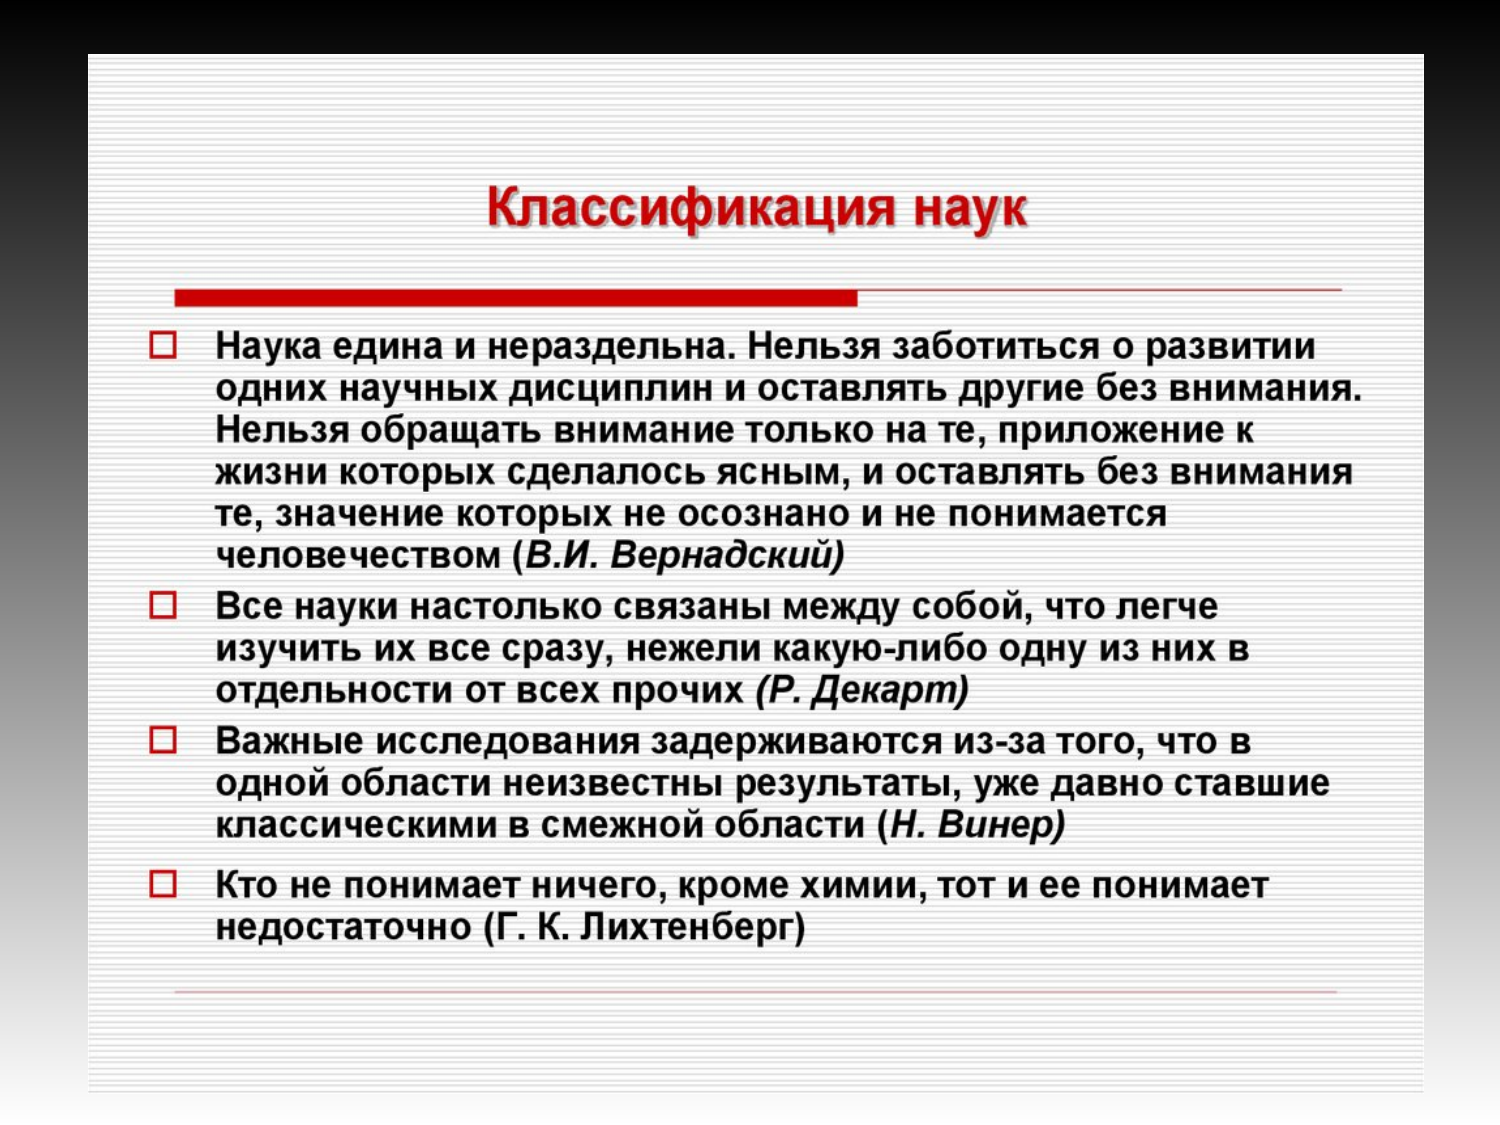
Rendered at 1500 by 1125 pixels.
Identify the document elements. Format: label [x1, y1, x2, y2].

picture [88, 54, 1424, 1094]
title [75, 45, 1425, 233]
